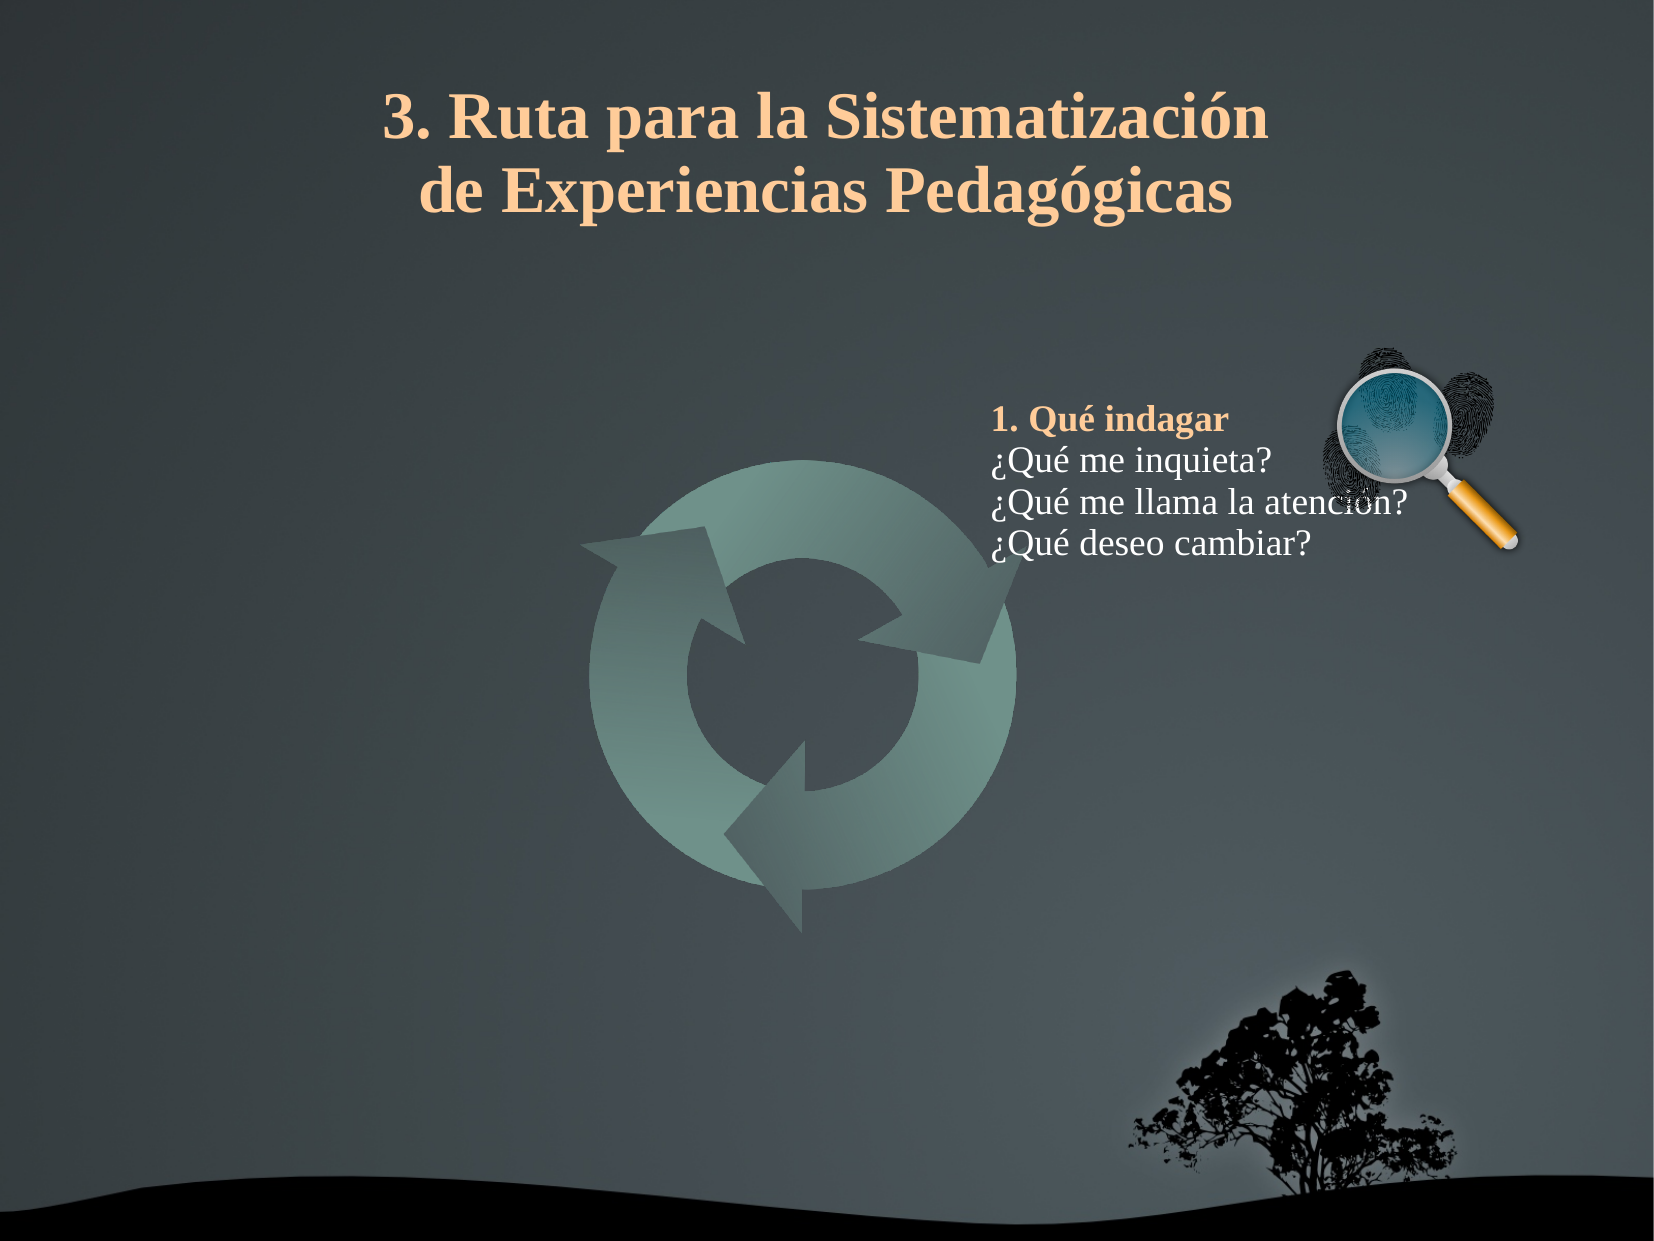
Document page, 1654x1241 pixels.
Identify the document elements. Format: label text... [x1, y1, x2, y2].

title 3. Ruta para la Sistematización de Experiencias Pedagógicas [82, 49, 1571, 257]
picture [0, 0, 1654, 1241]
text_box 1. Qué indagar ¿Qué me inquieta? ¿Qué me llama la atención? ¿Qué deseo cambiar? [975, 390, 1311, 572]
